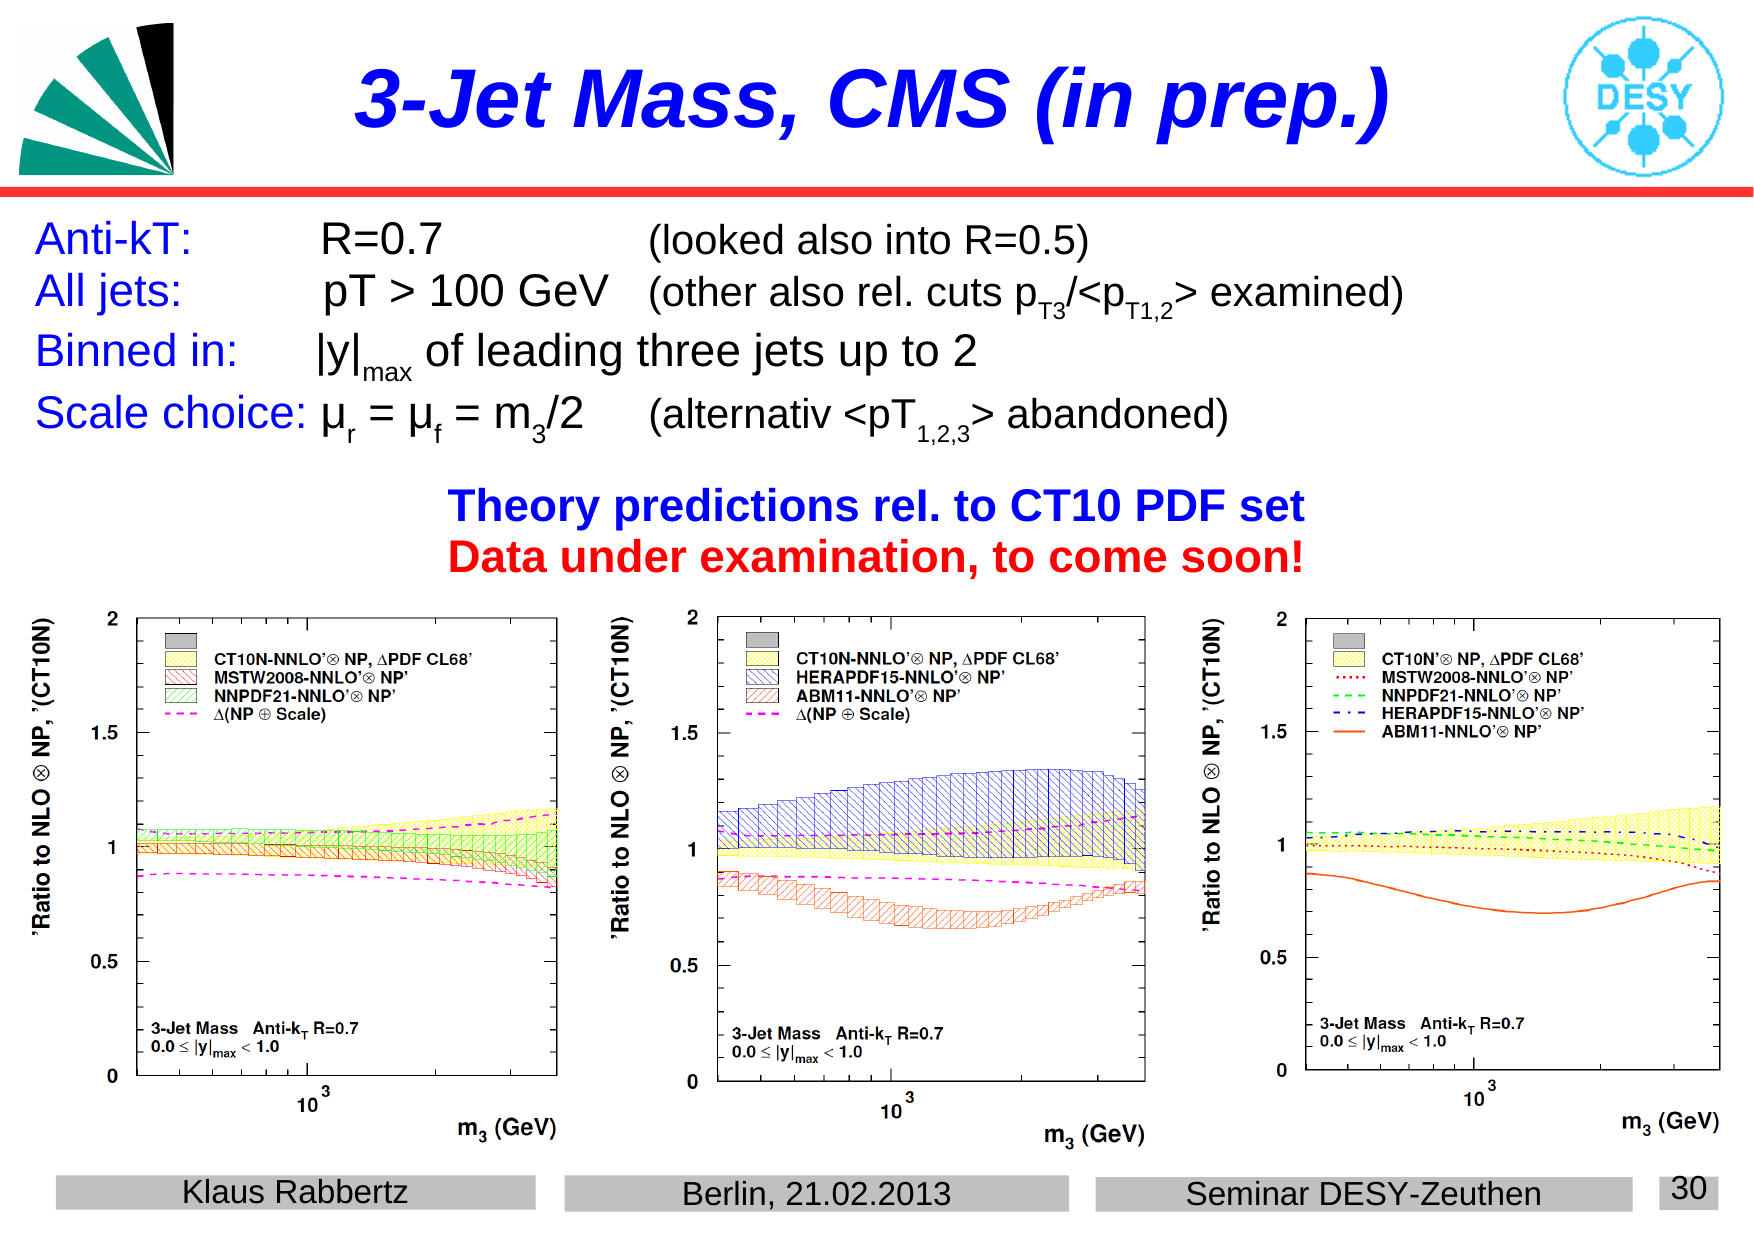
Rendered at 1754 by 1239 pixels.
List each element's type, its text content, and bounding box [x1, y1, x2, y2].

title 3-Jet Mass, CMS (in prep.) [220, 16, 1525, 182]
picture [605, 607, 1151, 1152]
picture [28, 608, 567, 1144]
text_box Anti-kT: R=0.7 (looked also into R=0.5) All jets: pT > 100 GeV (other also rel. cuts pT3/<pT1,2> examined) Binned in: |y|max of leading three jets up to 2 Scale choice: μr = μf = m3/2 (alternativ <pT1,2,3> abandoned) [23, 207, 1417, 456]
picture [1197, 608, 1725, 1138]
text_box Theory predictions reI. to CT10 PDF set Data under examination, to come soon! [435, 473, 1318, 589]
picture [19, 23, 174, 177]
picture [1559, 12, 1729, 182]
